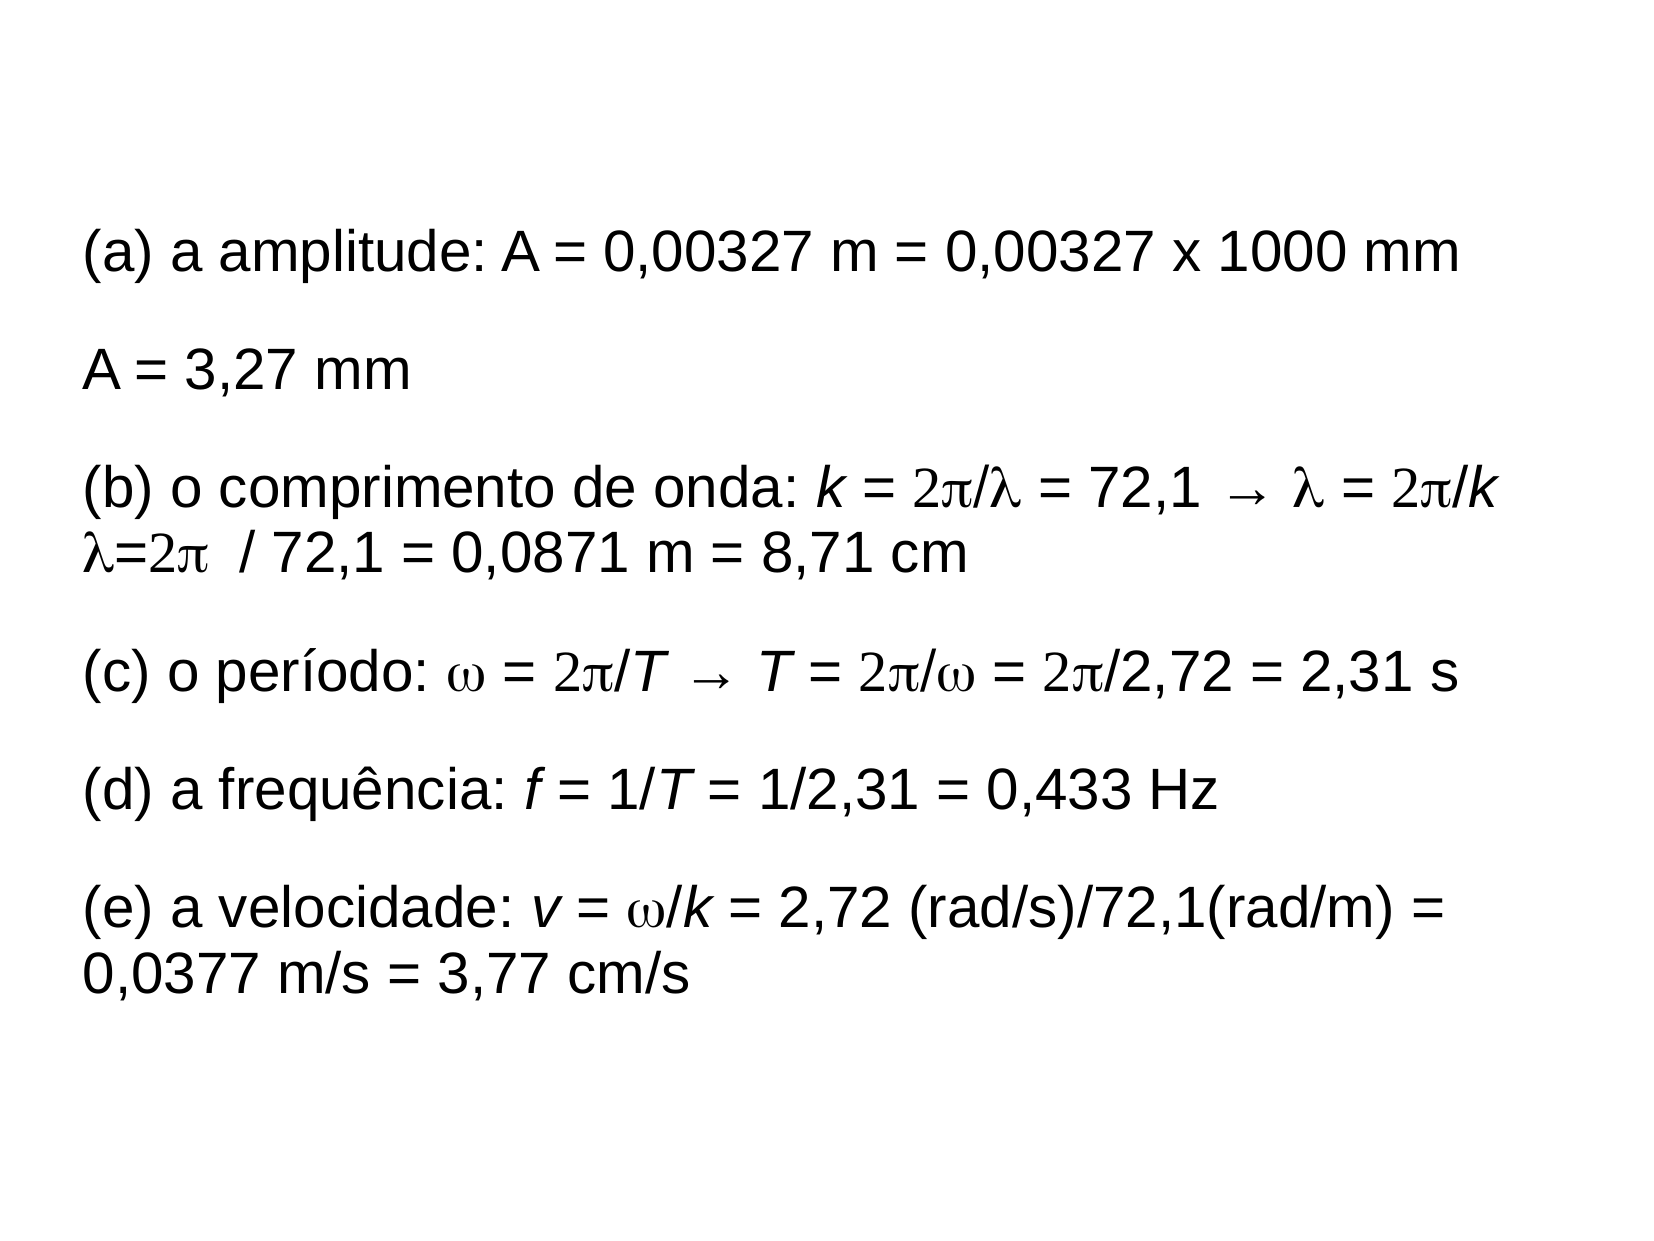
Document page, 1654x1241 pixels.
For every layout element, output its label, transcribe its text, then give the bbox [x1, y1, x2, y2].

subtitle (a) a amplitude: A = 0,00327 m = 0,00327 x 1000 mm A = 3,27 mm (b) o comprimento de onda: k = 2p/l = 72,1 → l = 2p/k l=2p / 72,1 = 0,0871 m = 8,71 cm (c) o período: w = 2p/T → T = 2p/w = 2p/2,72 = 2,31 s (d) a frequência: f = 1/T = 1/2,31 = 0,433 Hz (e) a velocidade: v = w/k = 2,72 (rad/s)/72,1(rad/m) = 0,0377 m/s = 3,77 cm/s [82, 132, 1571, 1093]
